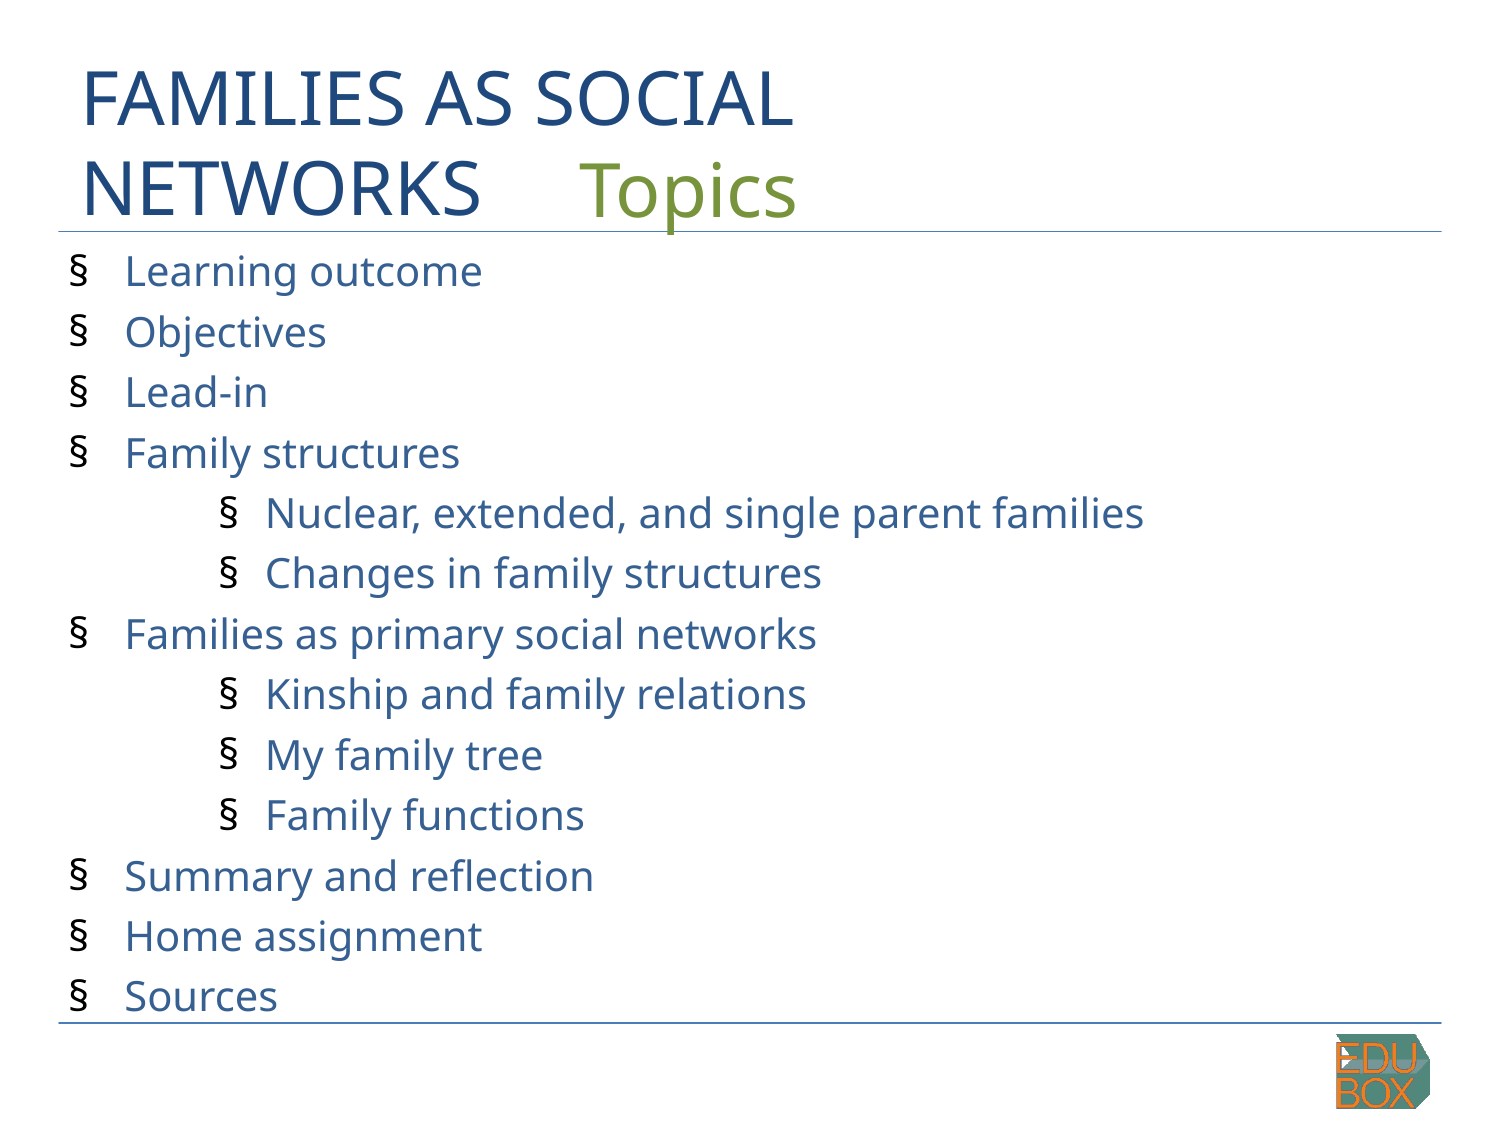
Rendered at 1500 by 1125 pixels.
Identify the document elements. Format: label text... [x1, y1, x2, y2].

picture [1328, 1028, 1437, 1114]
list Topics [64, 127, 1040, 247]
title FAMILIES AS SOCIAL NETWORKS [64, 42, 1500, 153]
list Learning outcome Objectives Lead-in Family structures Nuclear, extended, and single parent families Changes in family structures Families as primary social networks Kinship and family relations My family tree Family functions Summary and reflection Home assignment Sources [53, 237, 1404, 1024]
